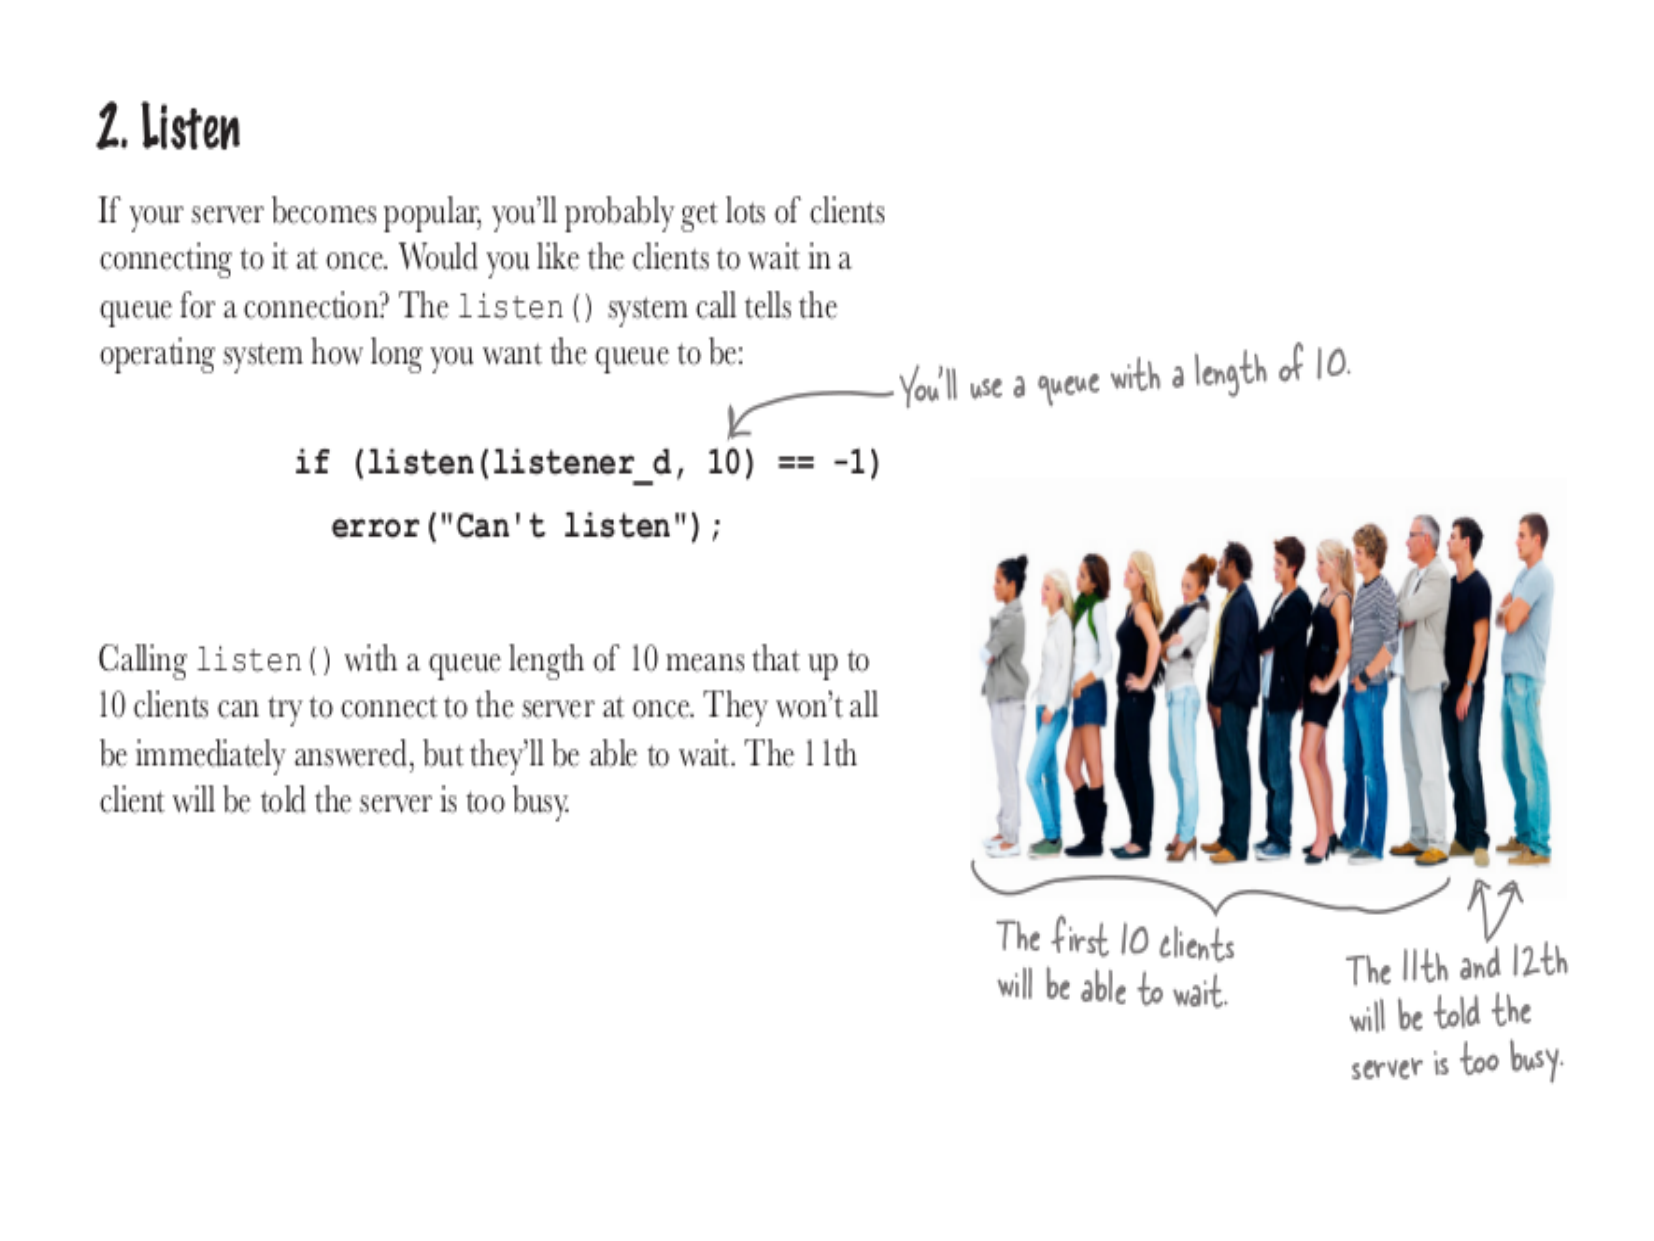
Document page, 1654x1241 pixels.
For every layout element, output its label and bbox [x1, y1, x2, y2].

picture [59, 70, 1595, 1134]
